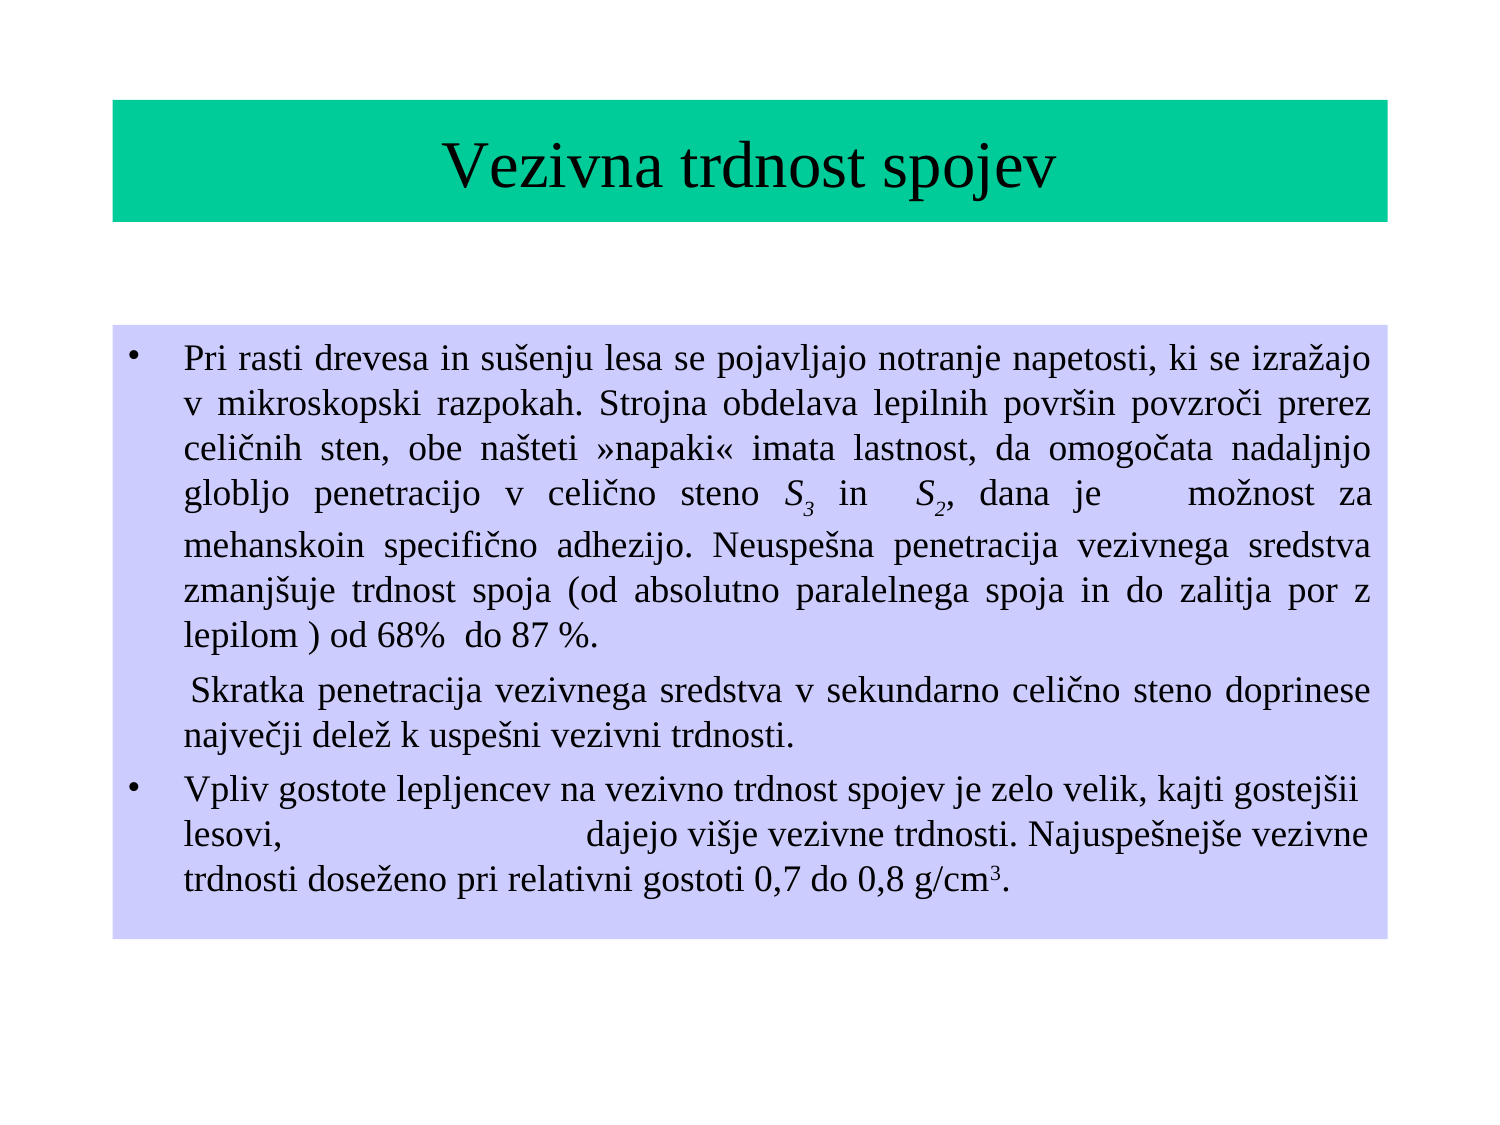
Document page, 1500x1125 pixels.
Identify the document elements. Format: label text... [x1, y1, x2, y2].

title Vezivna trdnost spojev [112, 99, 1388, 222]
list Pri rasti drevesa in sušenju lesa se pojavljajo notranje napetosti, ki se izražajo v mikroskopski razpokah. Strojna obdelava lepilnih površin povzroči prerez celičnih sten, obe našteti »napaki« imata lastnost, da omogočata nadaljnjo globljo penetracijo v celično steno S3 in S2, dana je možnost za mehanskoin specifično adhezijo. Neuspešna penetracija vezivnega sredstva zmanjšuje trdnost spoja (od absolutno paralelnega spoja in do zalitja por z lepilom ) od 68% do 87 %. Skratka penetracija vezivnega sredstva v sekundarno celično steno doprinese največji delež k uspešni vezivni trdnosti. Vpliv gostote lepljencev na vezivno trdnost spojev je zelo velik, kajti gostejšii lesovi, dajejo višje vezivne trdnosti. Najuspešnejše vezivne trdnosti doseženo pri relativni gostoti 0,7 do 0,8 g/cm3. [112, 324, 1388, 940]
